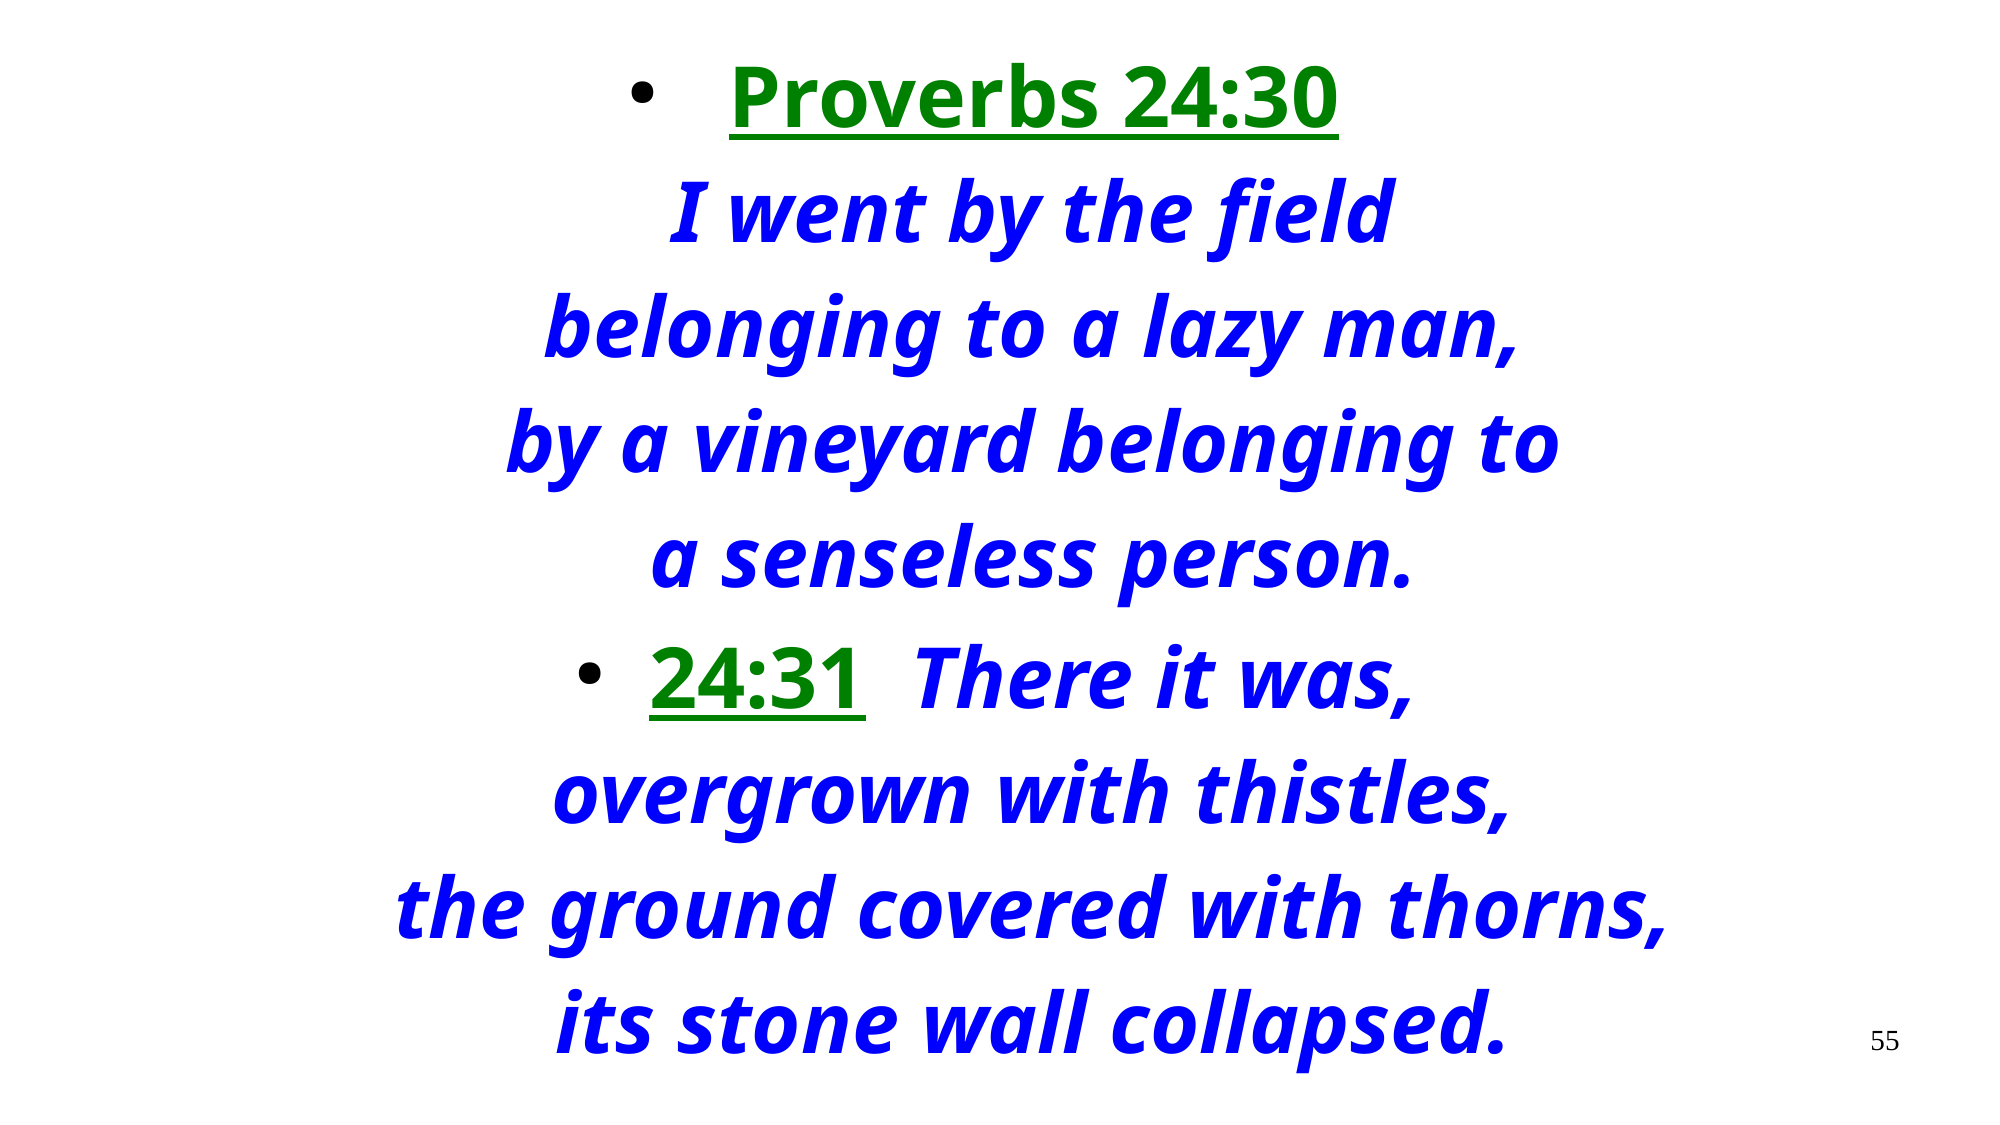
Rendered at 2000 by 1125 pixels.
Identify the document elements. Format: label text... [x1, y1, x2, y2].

list Proverbs 24:30 I went by the field belonging to a lazy man, by a vineyard belonging to a senseless person. 24:31 There it was, overgrown with thistles, the ground covered with thorns, its stone wall collapsed. [37, 37, 1988, 1088]
